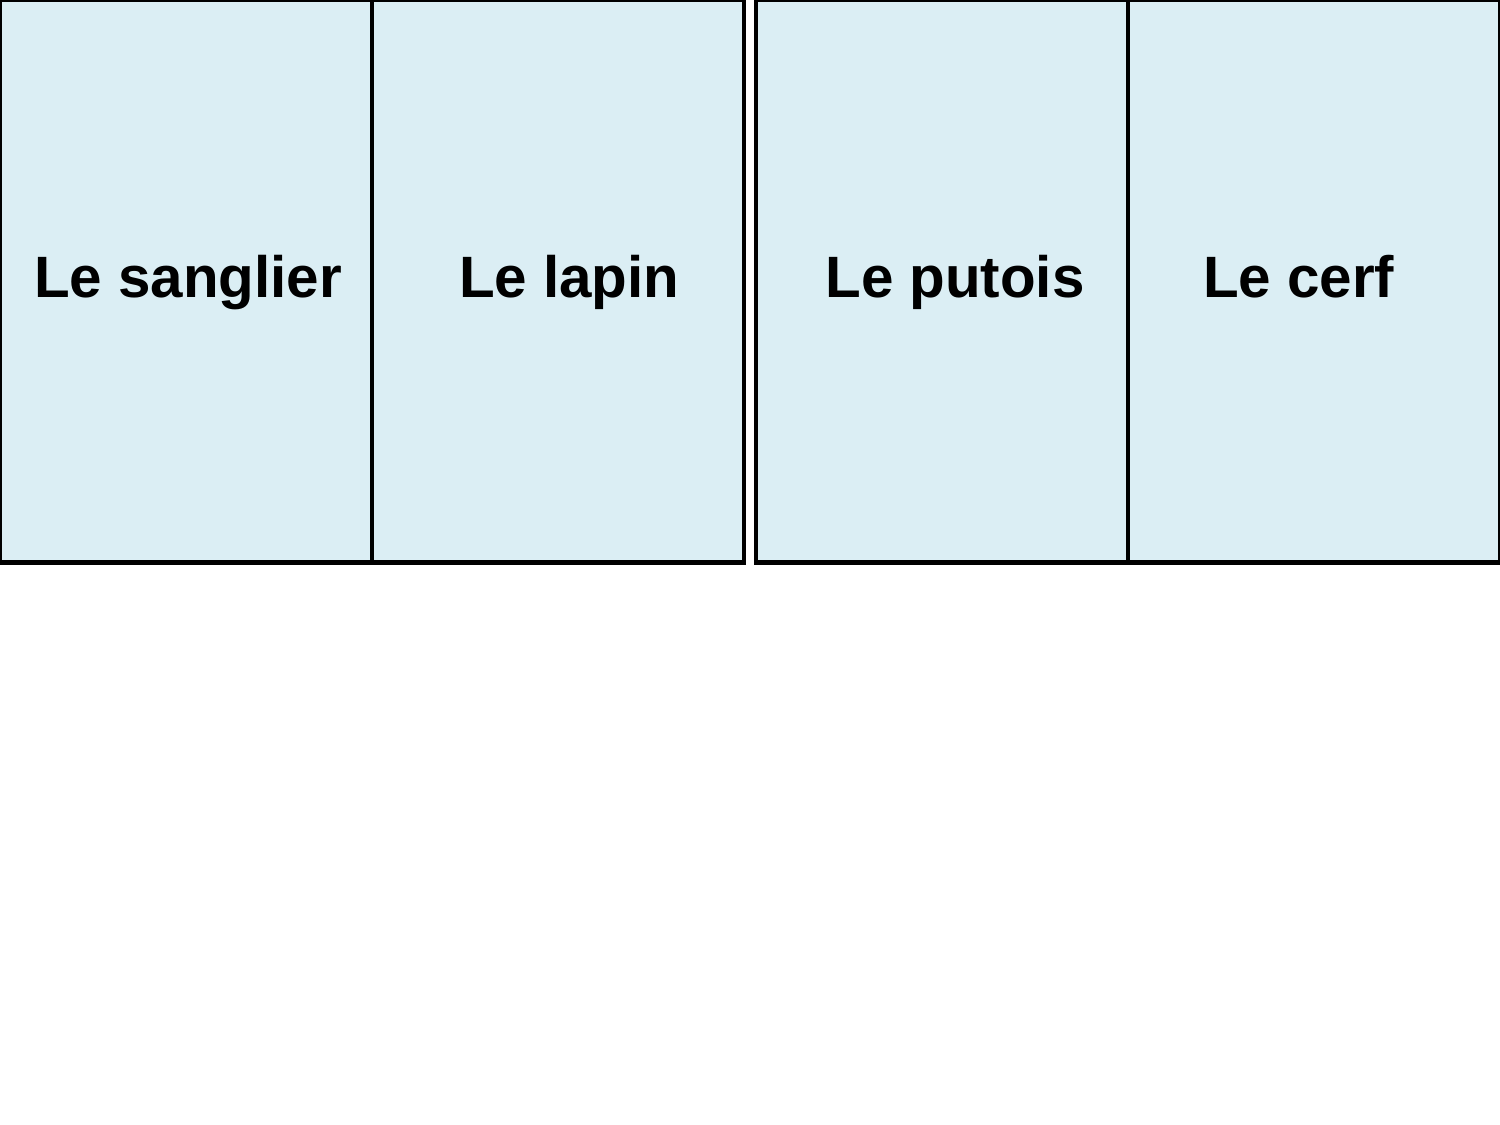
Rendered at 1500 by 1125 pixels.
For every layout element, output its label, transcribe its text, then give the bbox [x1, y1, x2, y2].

text_box [755, 0, 1500, 563]
text_box Le putois [811, 231, 1100, 318]
text_box [0, 0, 745, 563]
text_box Le cerf [1188, 231, 1410, 318]
text_box Le sanglier [19, 231, 358, 318]
text_box Le lapin [444, 231, 695, 318]
